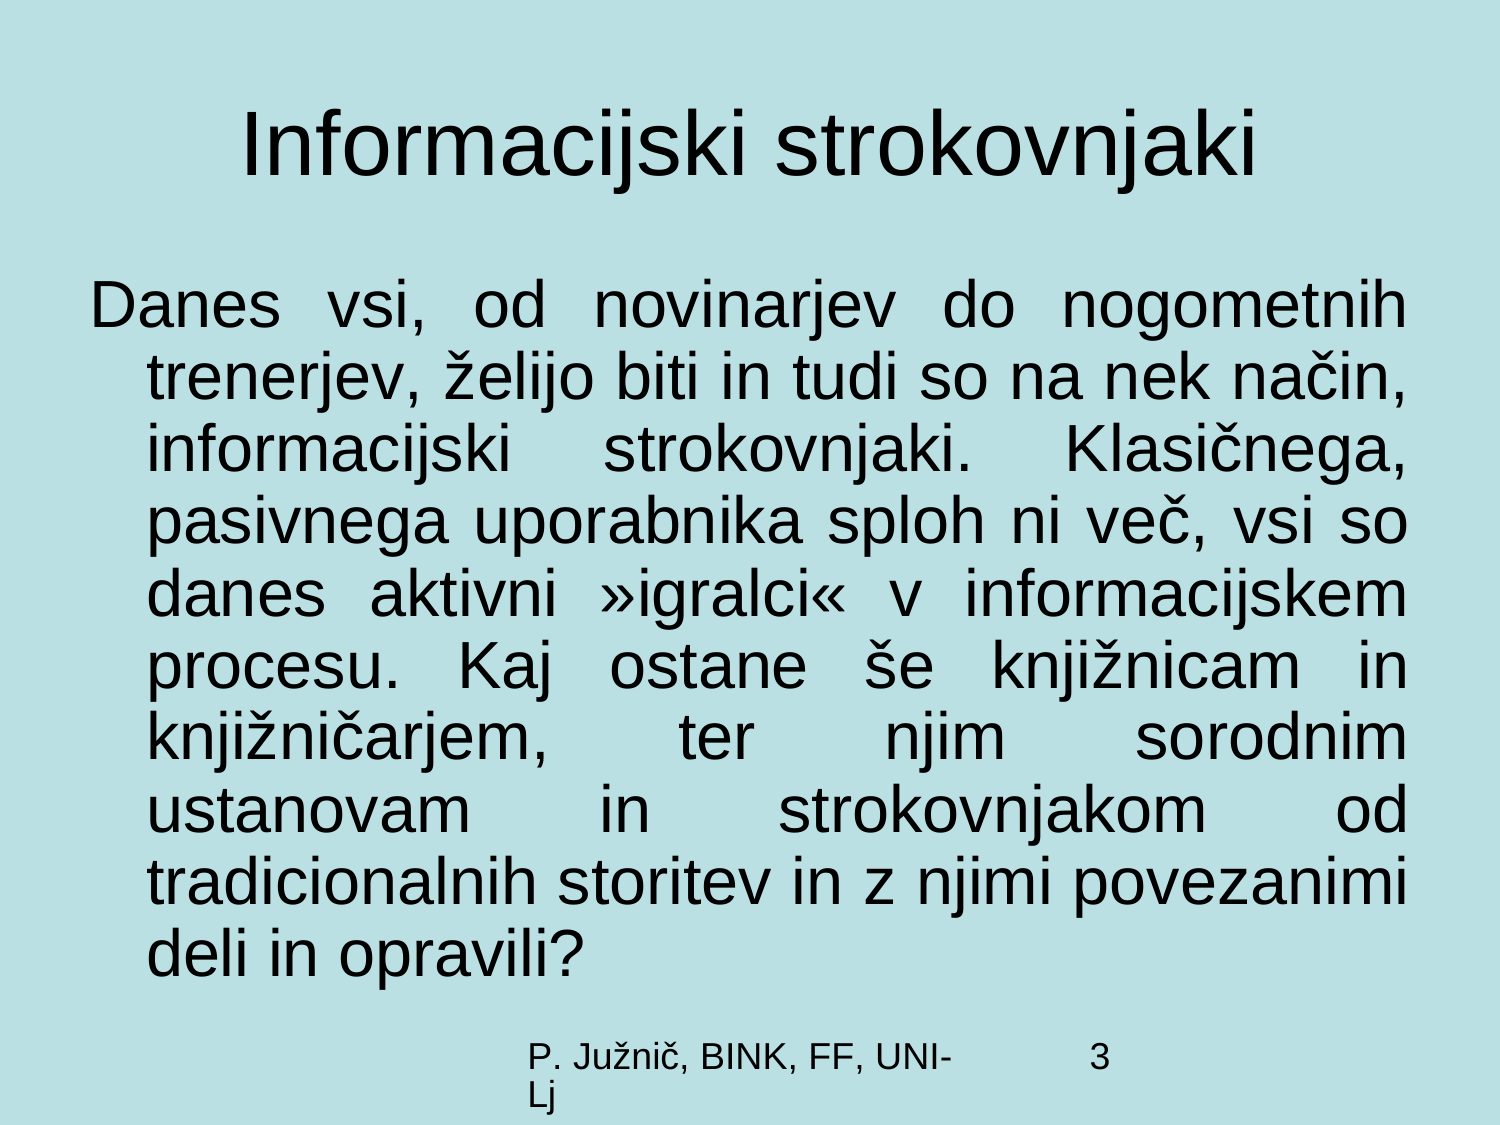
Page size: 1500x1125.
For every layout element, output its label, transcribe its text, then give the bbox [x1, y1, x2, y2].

title Informacijski strokovnjaki [75, 45, 1426, 233]
list Danes vsi, od novinarjev do nogometnih trenerjev, želijo biti in tudi so na nek način, informacijski strokovnjaki. Klasičnega, pasivnega uporabnika sploh ni več, vsi so danes aktivni »igralci« v informacijskem procesu. Kaj ostane še knjižnicam in knjižničarjem, ter njim sorodnim ustanovam in strokovnjakom od tradicionalnih storitev in z njimi povezanimi deli in opravili? [75, 262, 1426, 1006]
